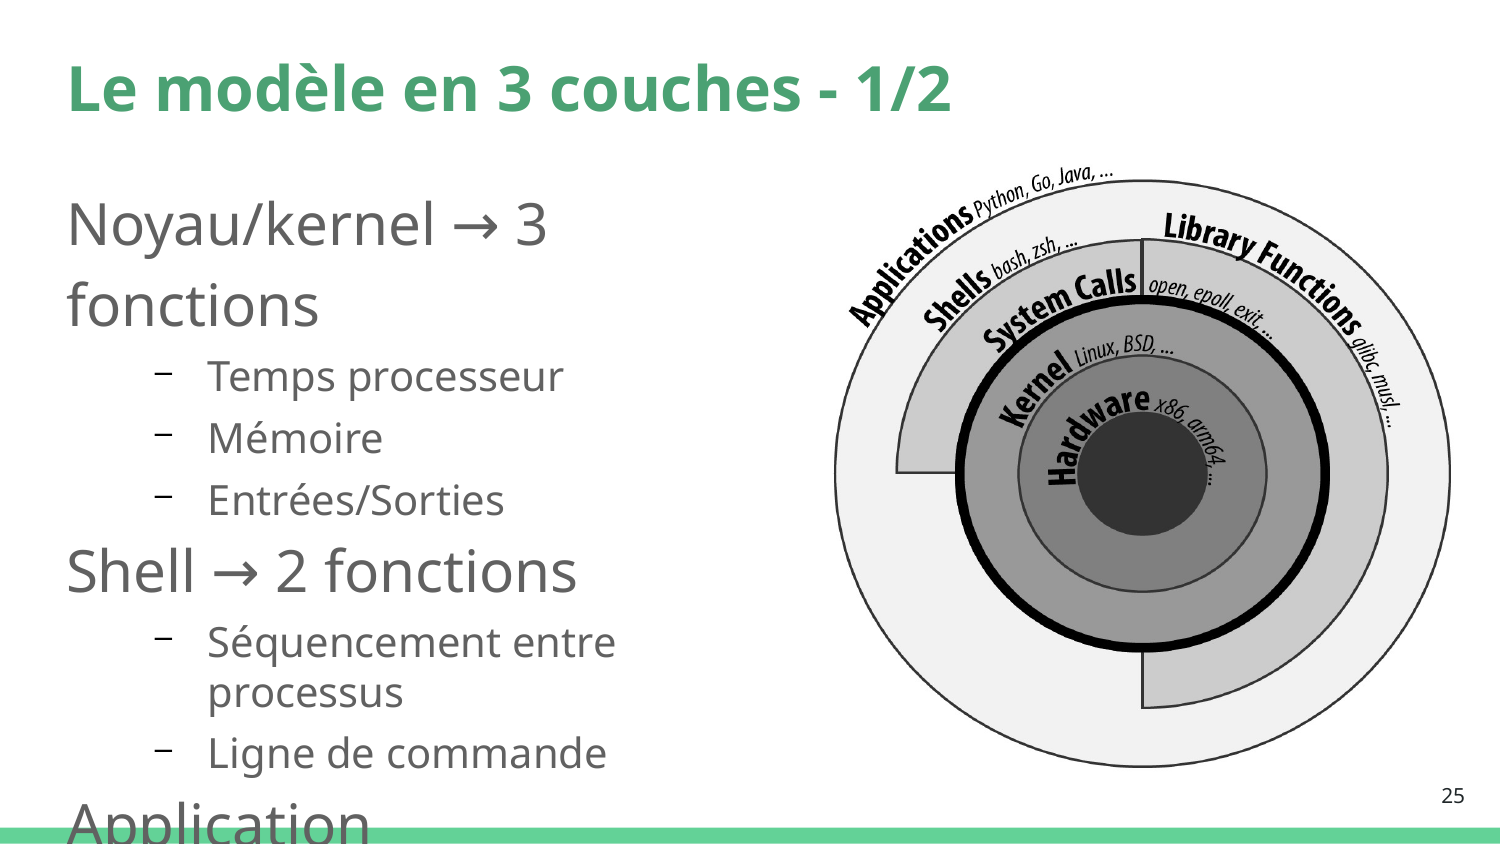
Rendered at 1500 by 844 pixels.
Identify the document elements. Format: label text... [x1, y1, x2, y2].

list Noyau/kernel → 3 fonctions Temps processeur Mémoire Entrées/Sorties Shell → 2 fonctions Séquencement entre processus Ligne de commande Application Tous les processus utilisateur [51, 161, 827, 817]
slide_number <numéro> [1389, 764, 1480, 830]
title Le modèle en 3 couches - 1/2 [51, 23, 1449, 117]
picture [826, 145, 1467, 773]
